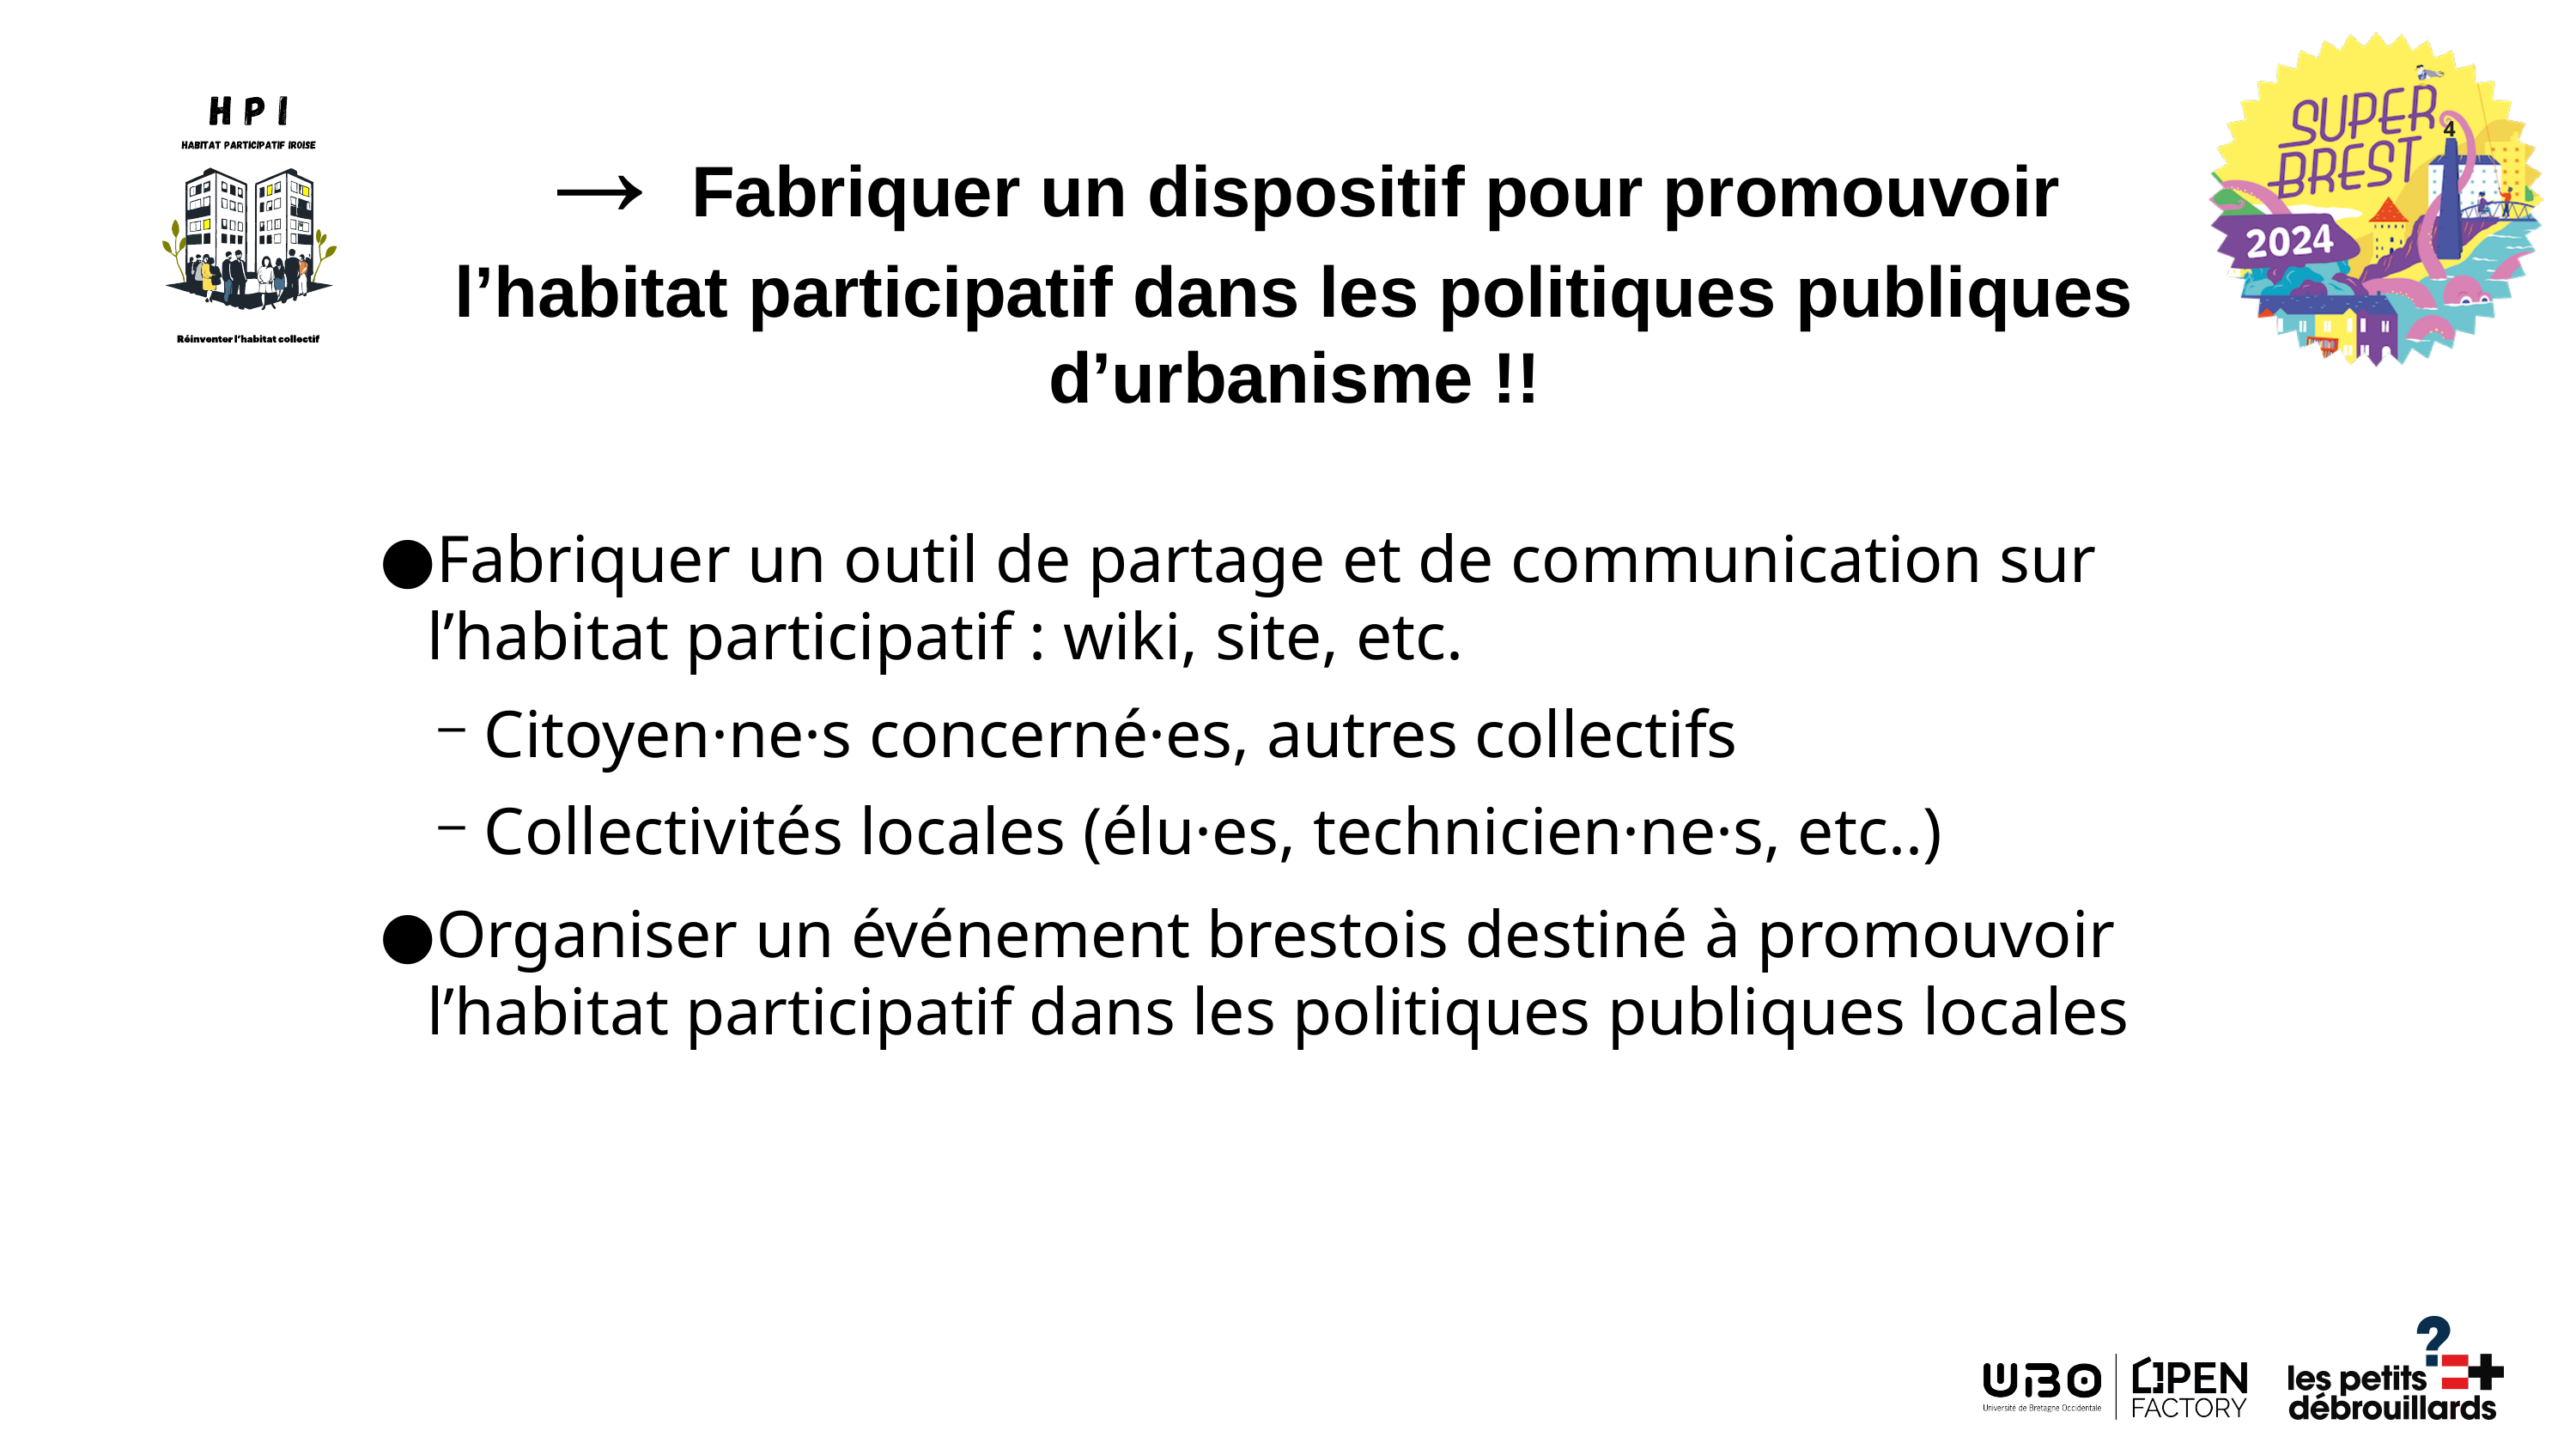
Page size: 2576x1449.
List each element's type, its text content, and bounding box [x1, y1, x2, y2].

picture [131, 59, 366, 388]
title → Fabriquer un dispositif pour promouvoir l’habitat participatif dans les politiques publiques d’urbanisme !! [453, 46, 2136, 264]
picture [2288, 1316, 2504, 1420]
picture [1984, 1354, 2247, 1420]
list Fabriquer un outil de partage et de communication sur l’habitat participatif : wiki, site, etc. Citoyen·ne·s concerné·es, autres collectifs Collectivités locales (élu·es, technicien·ne·s, etc..) Organiser un événement brestois destiné à promouvoir l’habitat participatif dans les politiques publiques locales [362, 432, 2275, 1119]
picture [2176, 0, 2576, 400]
slide_number <numéro> [2307, 93, 2456, 145]
